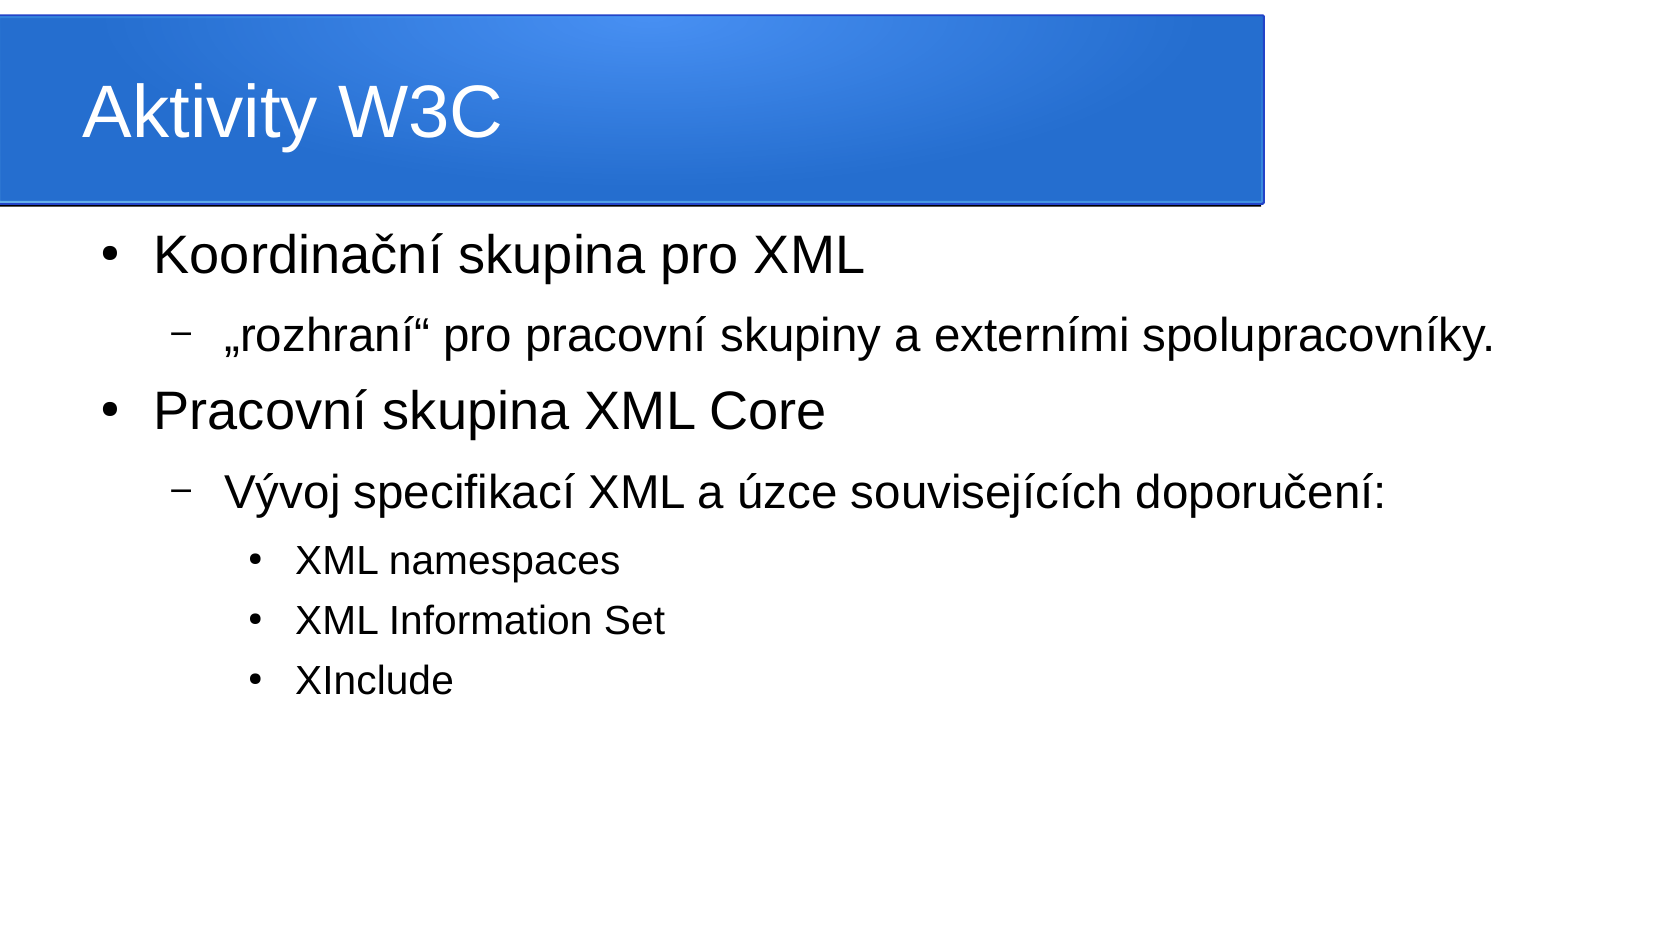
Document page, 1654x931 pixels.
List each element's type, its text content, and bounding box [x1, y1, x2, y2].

list Koordinační skupina pro XML „rozhraní“ pro pracovní skupiny a externími spolupracovníky. Pracovní skupina XML Core Vývoj specifikací XML a úzce souvisejících doporučení: XML namespaces XML Information Set XInclude [82, 224, 1571, 764]
title Aktivity W3C [82, 35, 1235, 189]
